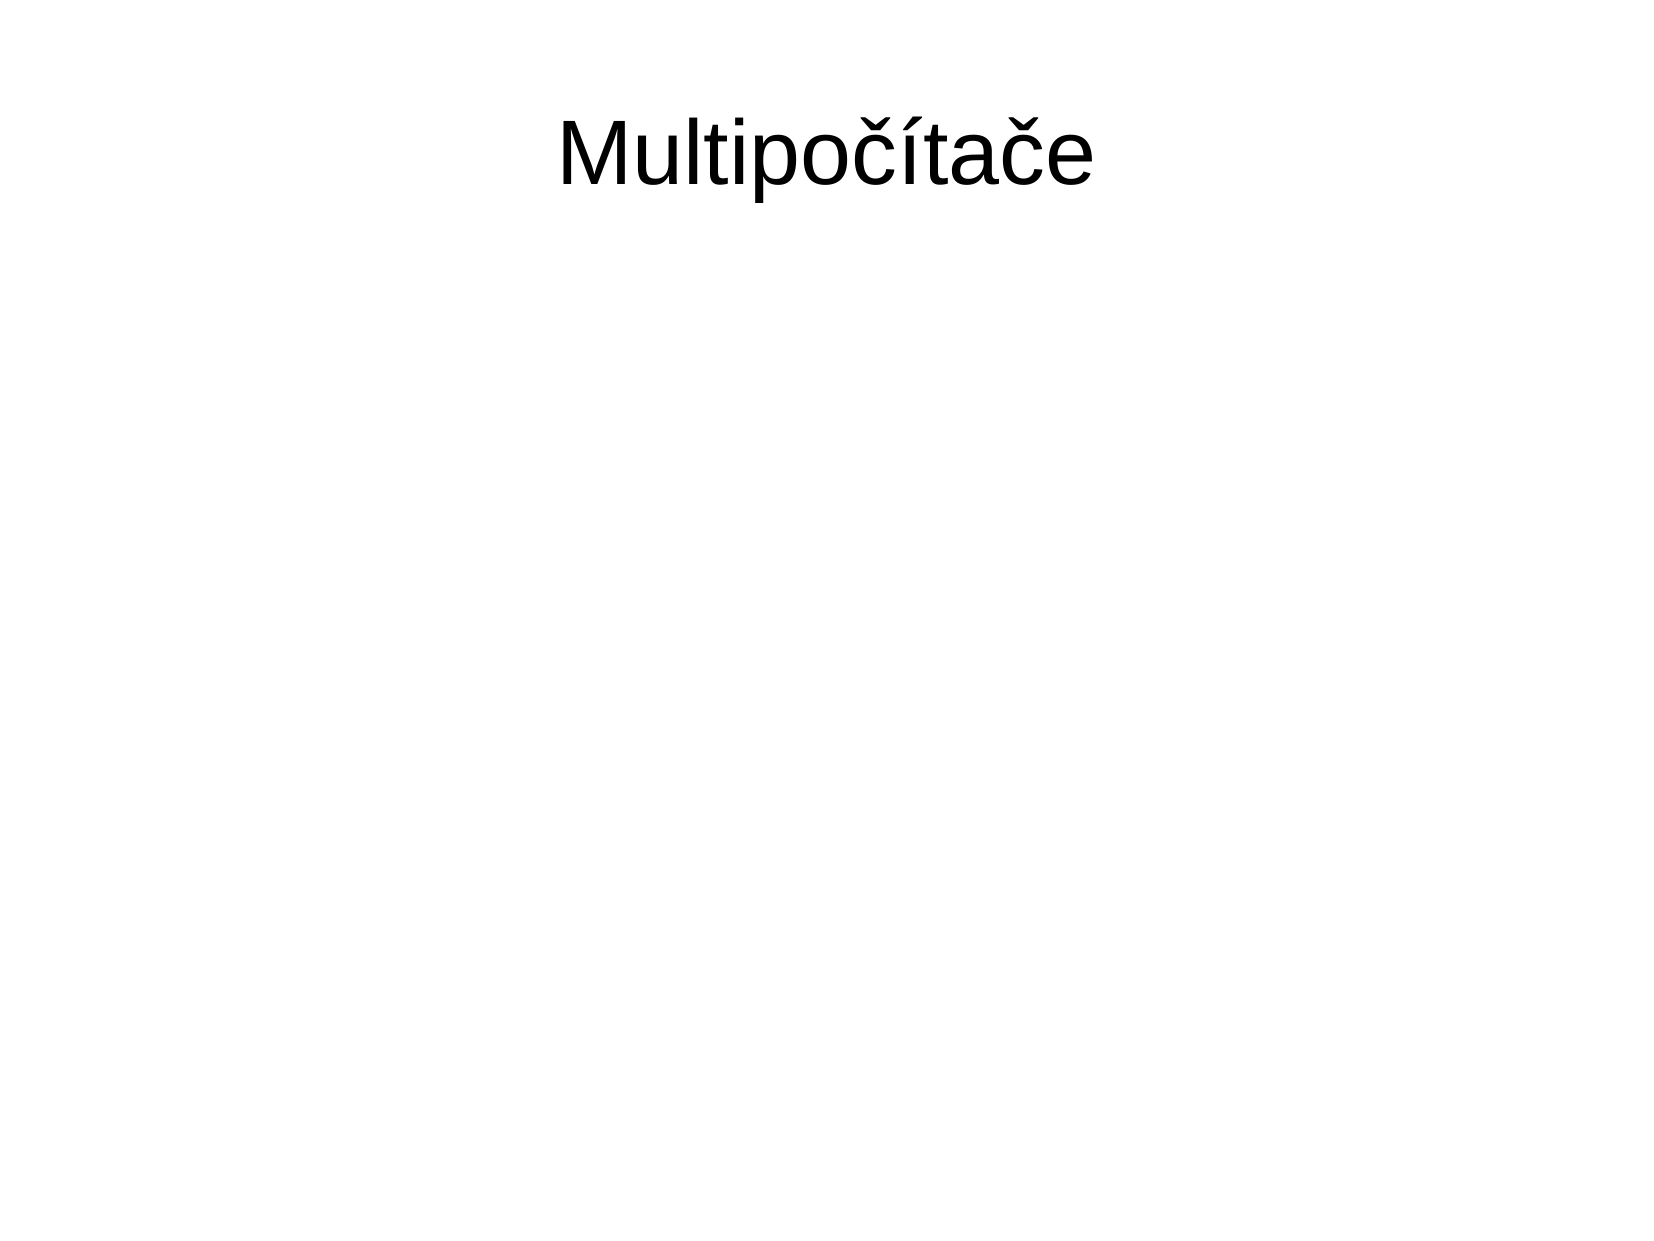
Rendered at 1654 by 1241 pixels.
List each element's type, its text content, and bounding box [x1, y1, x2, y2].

title Multipočítače [82, 49, 1571, 257]
